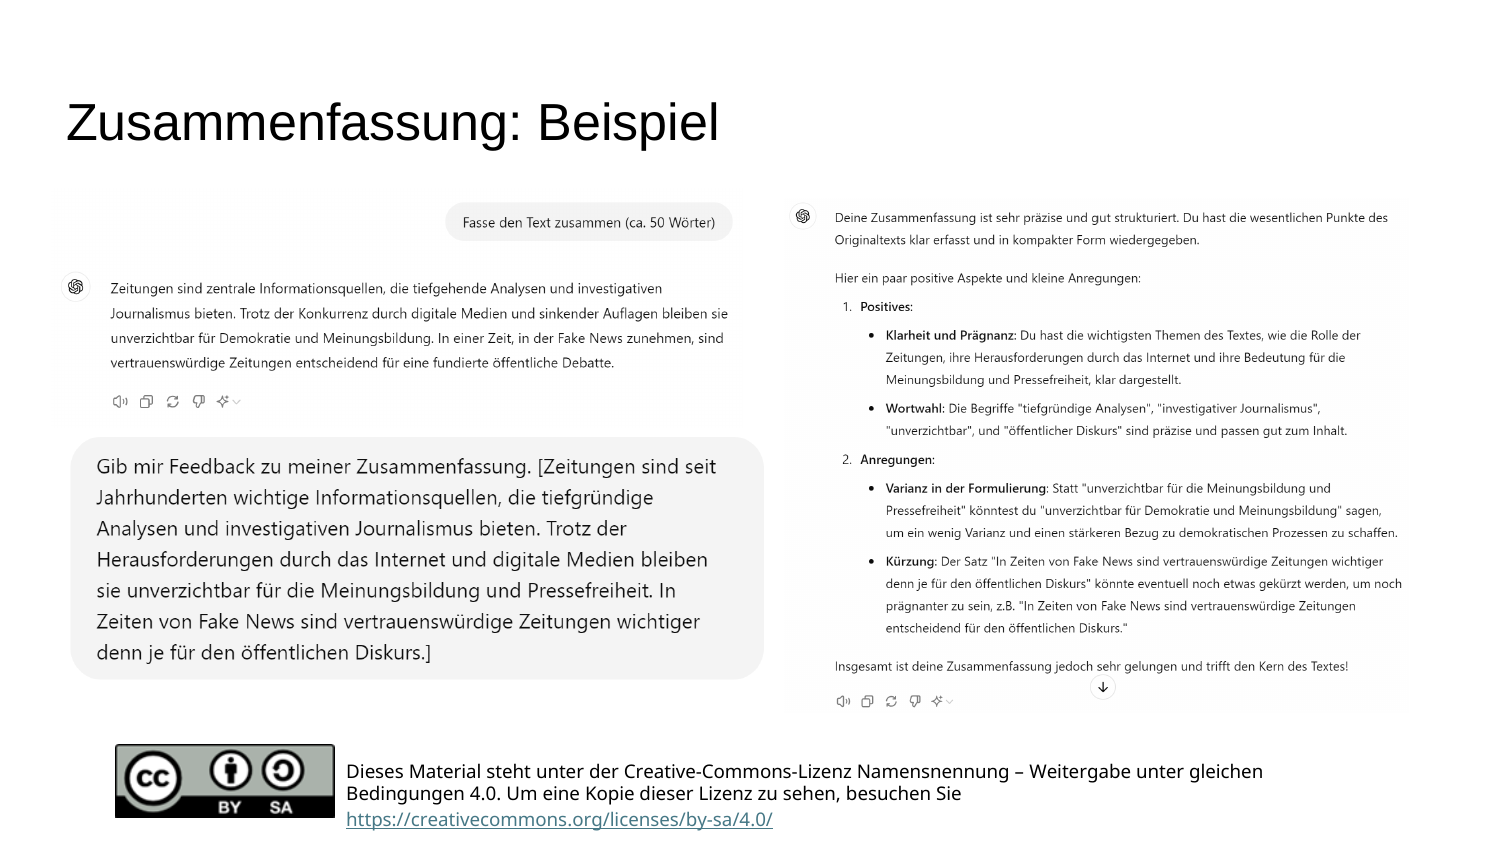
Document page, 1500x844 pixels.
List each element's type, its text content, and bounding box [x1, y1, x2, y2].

picture [51, 189, 777, 689]
picture [115, 745, 335, 818]
picture [784, 198, 1409, 714]
title Zusammenfassung: Beispiel [51, 72, 1449, 167]
text_box Dieses Material steht unter der Creative-Commons-Lizenz Namensnennung – Weitergabe unter gleichen Bedingungen 4.0. Um eine Kopie dieser Lizenz zu sehen, besuchen Sie https://creativecommons.org/licenses/by-sa/4.0/ [331, 744, 1401, 820]
